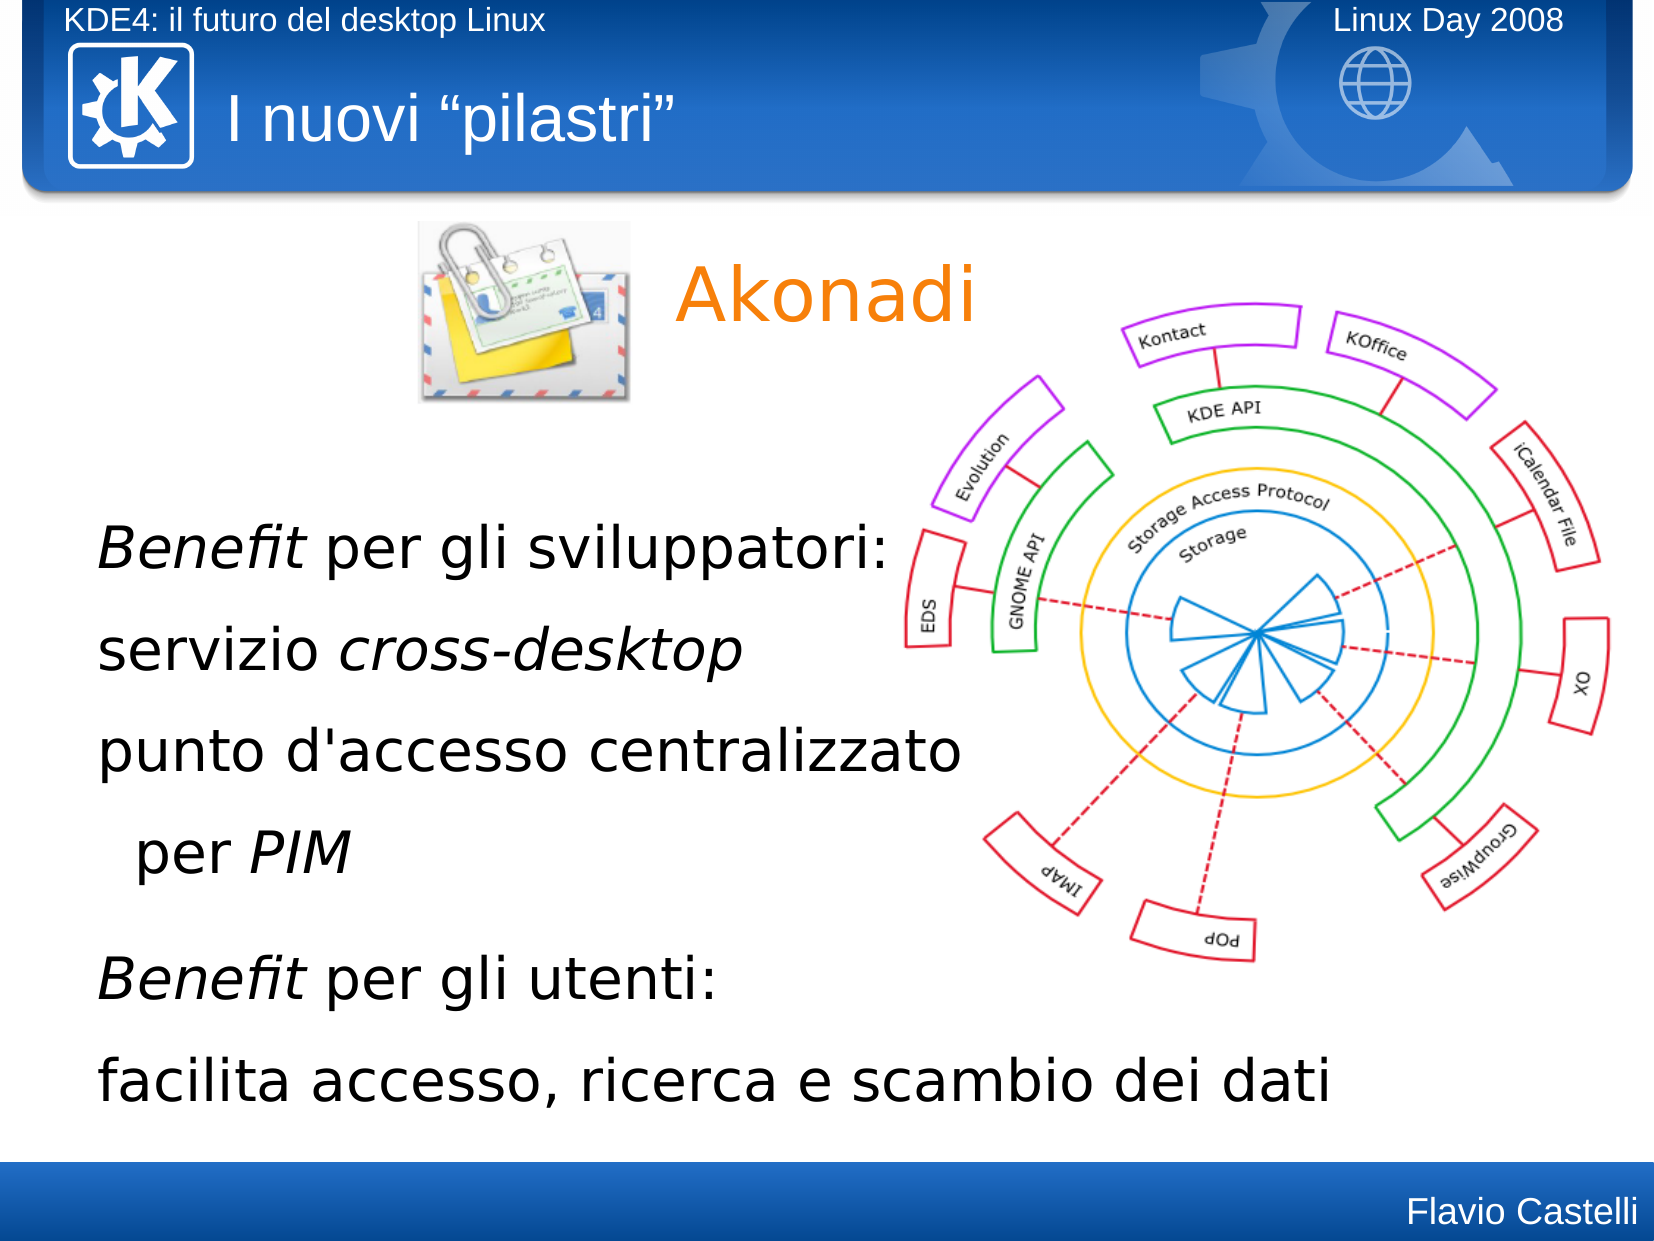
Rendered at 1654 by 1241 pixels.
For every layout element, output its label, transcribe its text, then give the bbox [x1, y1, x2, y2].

list Akonadi [658, 265, 996, 379]
picture [412, 221, 643, 423]
text_box Benefit per gli sviluppatori: servizio cross-desktop punto d'accesso centralizzato per PIM [37, 473, 1051, 861]
picture [0, 0, 1652, 216]
picture [861, 263, 1654, 1003]
title I nuovi “pilastri” [225, 49, 1571, 188]
text_box Benefit per gli utenti: facilita accesso, ricerca e scambio dei dati [37, 904, 1538, 1089]
